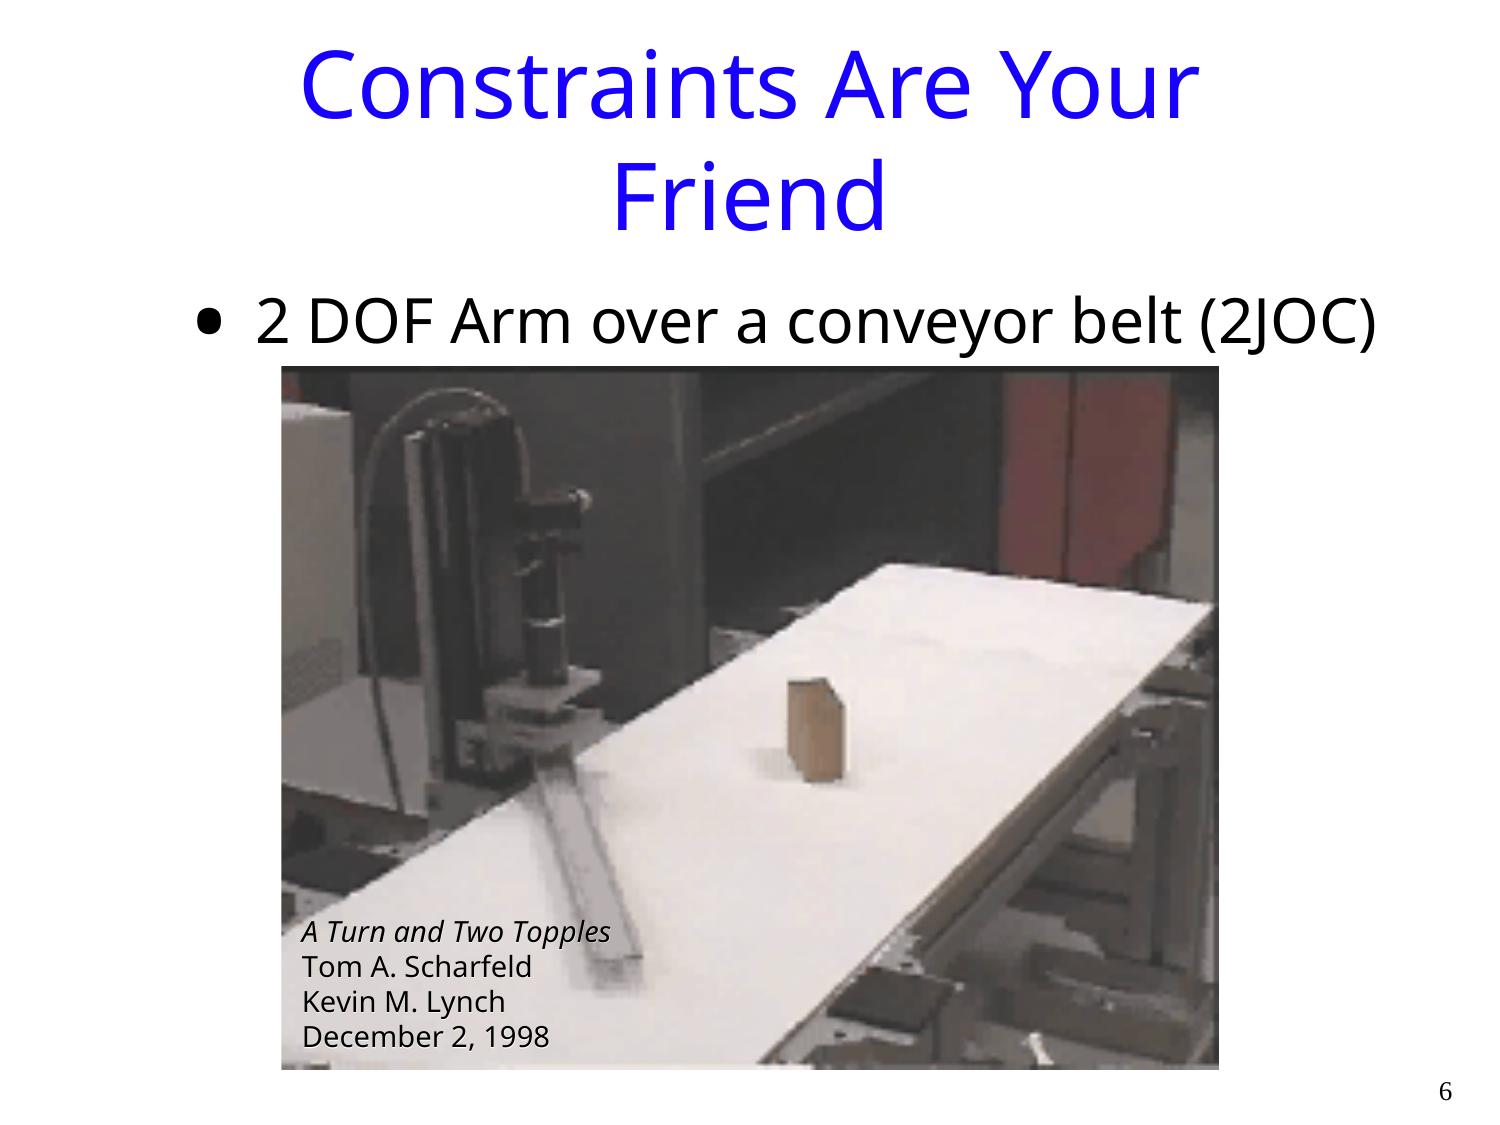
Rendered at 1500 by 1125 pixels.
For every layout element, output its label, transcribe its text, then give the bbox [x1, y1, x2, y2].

text_box A Turn and Two Topples Tom A. Scharfeld Kevin M. Lynch December 2, 1998 [301, 1023, 612, 1054]
title Constraints Are Your Friend [146, 21, 1354, 253]
picture [281, 1023, 1219, 1070]
list 2 DOF Arm over a conveyor belt (2JOC) [146, 275, 1500, 1023]
